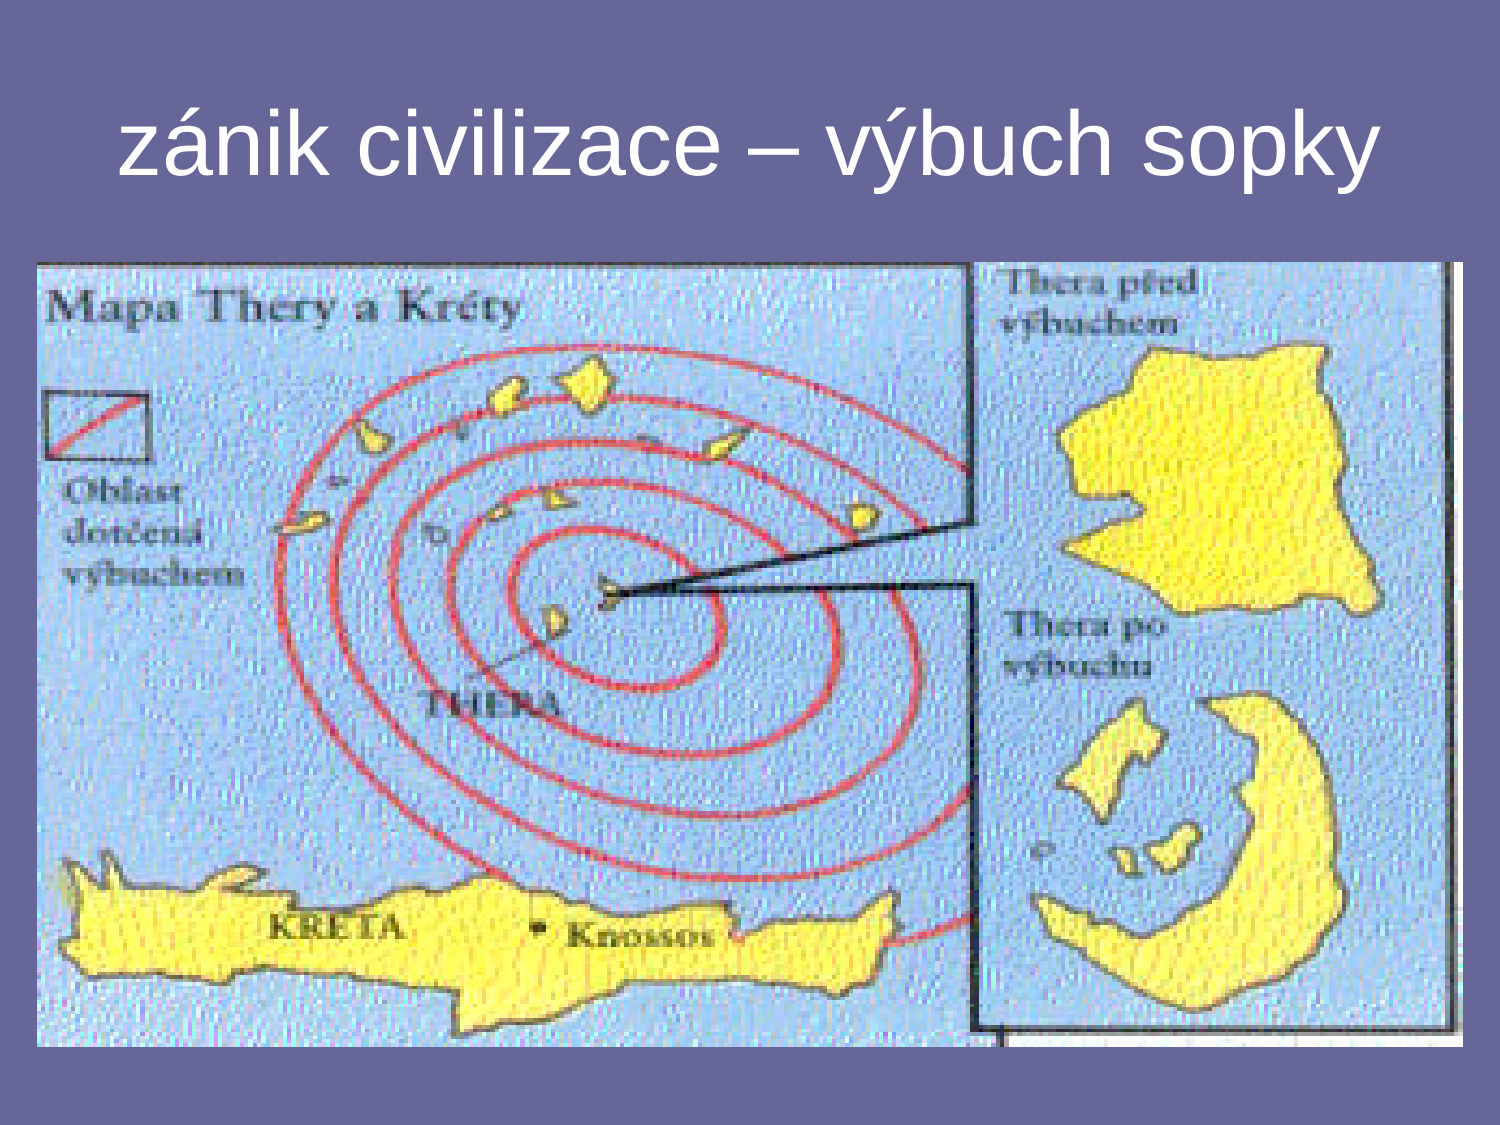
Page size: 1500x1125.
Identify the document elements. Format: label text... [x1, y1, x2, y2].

title zánik civilizace – výbuch sopky [75, 45, 1426, 233]
picture [37, 262, 1463, 1047]
